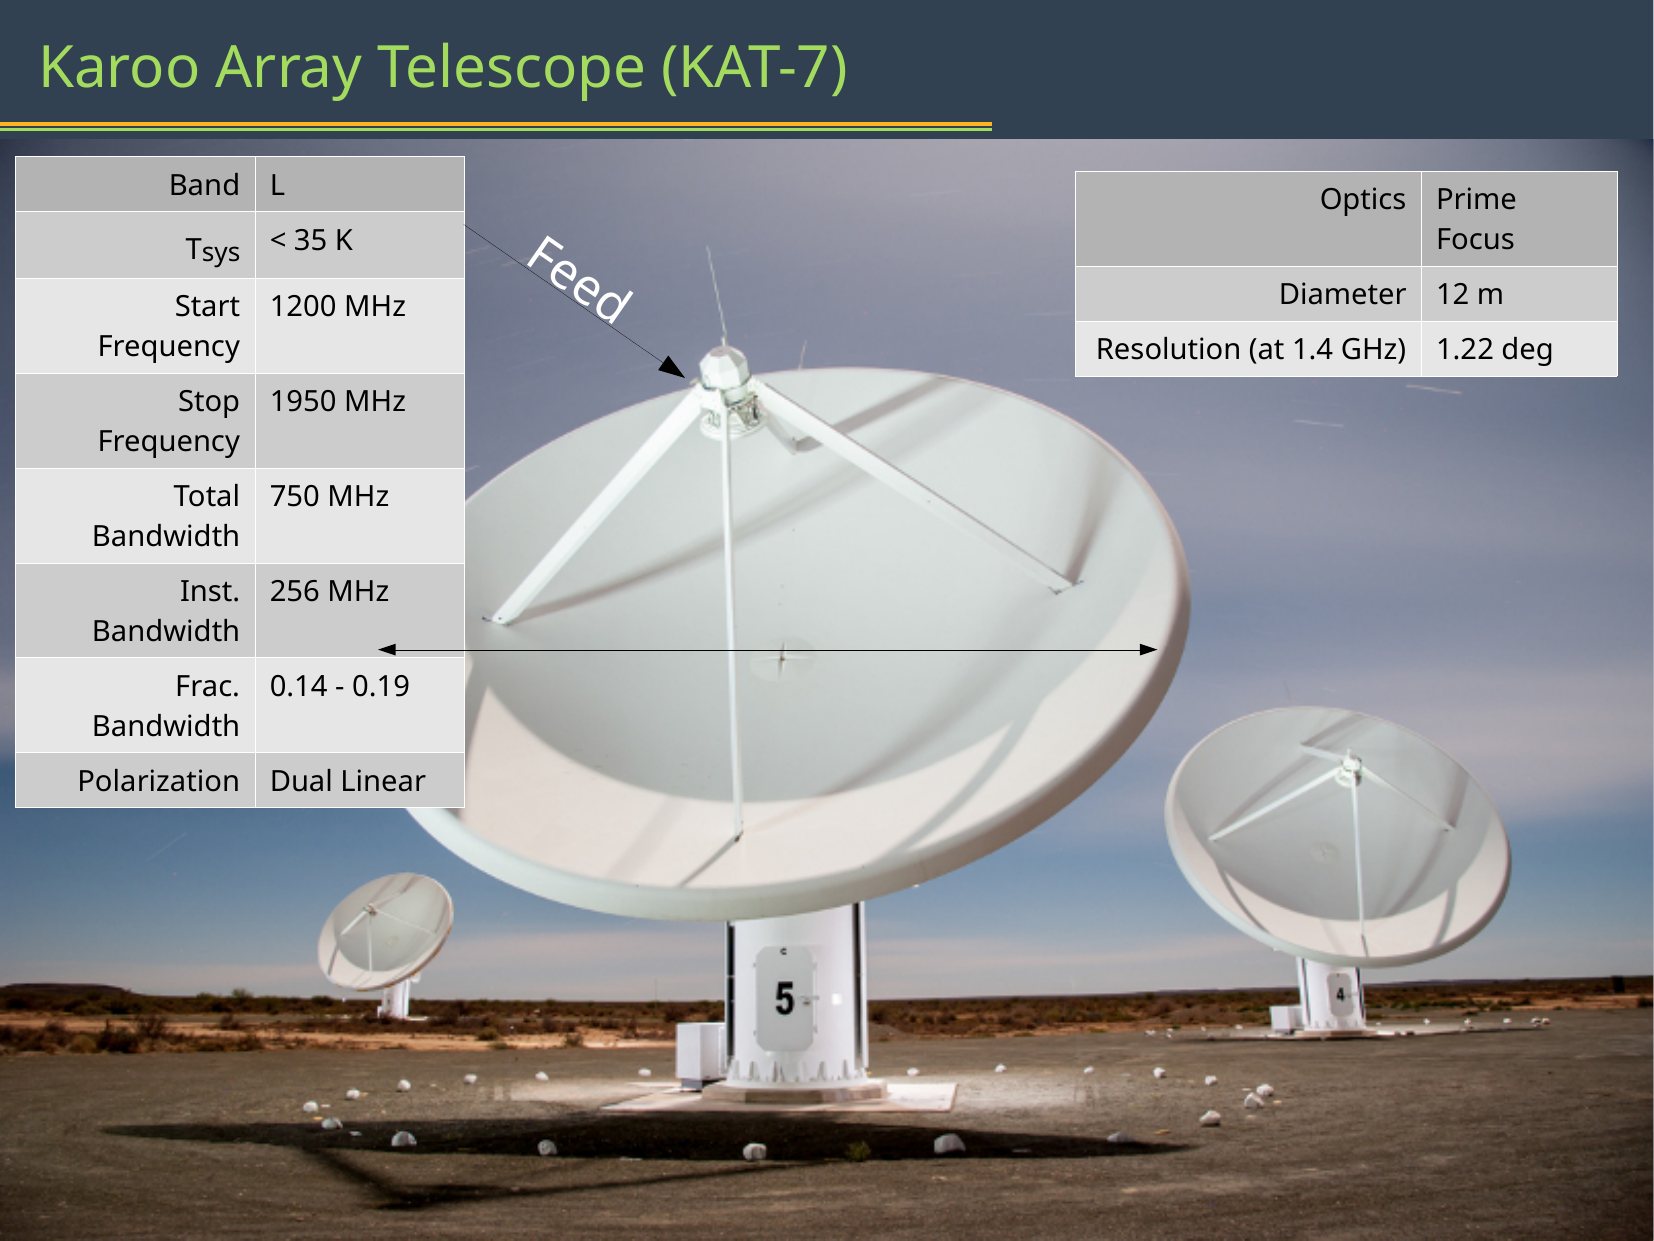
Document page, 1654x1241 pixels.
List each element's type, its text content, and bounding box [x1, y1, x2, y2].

table_cell Total Bandwidth [16, 469, 255, 563]
table_cell Stop Frequency [16, 374, 255, 468]
table_cell 0.14 - 0.19 [256, 658, 464, 752]
text_box Karoo Array Telescope (KAT-7) [23, 17, 1063, 103]
table_cell Resolution (at 1.4 GHz) [1076, 322, 1421, 376]
table_cell 1.22 deg [1422, 322, 1617, 376]
table_cell Tsys [16, 212, 255, 278]
table_cell Diameter [1076, 267, 1421, 321]
table_header Band [16, 157, 255, 211]
table_header Prime Focus [1422, 172, 1617, 266]
table_cell 1950 MHz [256, 374, 464, 468]
text_box Feed [475, 188, 686, 371]
table_cell 256 MHz [256, 564, 464, 657]
table_cell < 35 K [256, 212, 464, 278]
table_cell Dual Linear [256, 753, 464, 807]
table_header Optics [1076, 172, 1421, 266]
picture [0, 139, 1654, 1241]
table_cell 750 MHz [256, 469, 464, 563]
table_cell Inst. Bandwidth [16, 564, 255, 657]
table_cell Frac. Bandwidth [16, 658, 255, 752]
table_cell Polarization [16, 753, 255, 807]
table_cell 12 m [1422, 267, 1617, 321]
table_cell Start Frequency [16, 279, 255, 373]
table_header L [256, 157, 464, 211]
table_cell 1200 MHz [256, 279, 464, 373]
